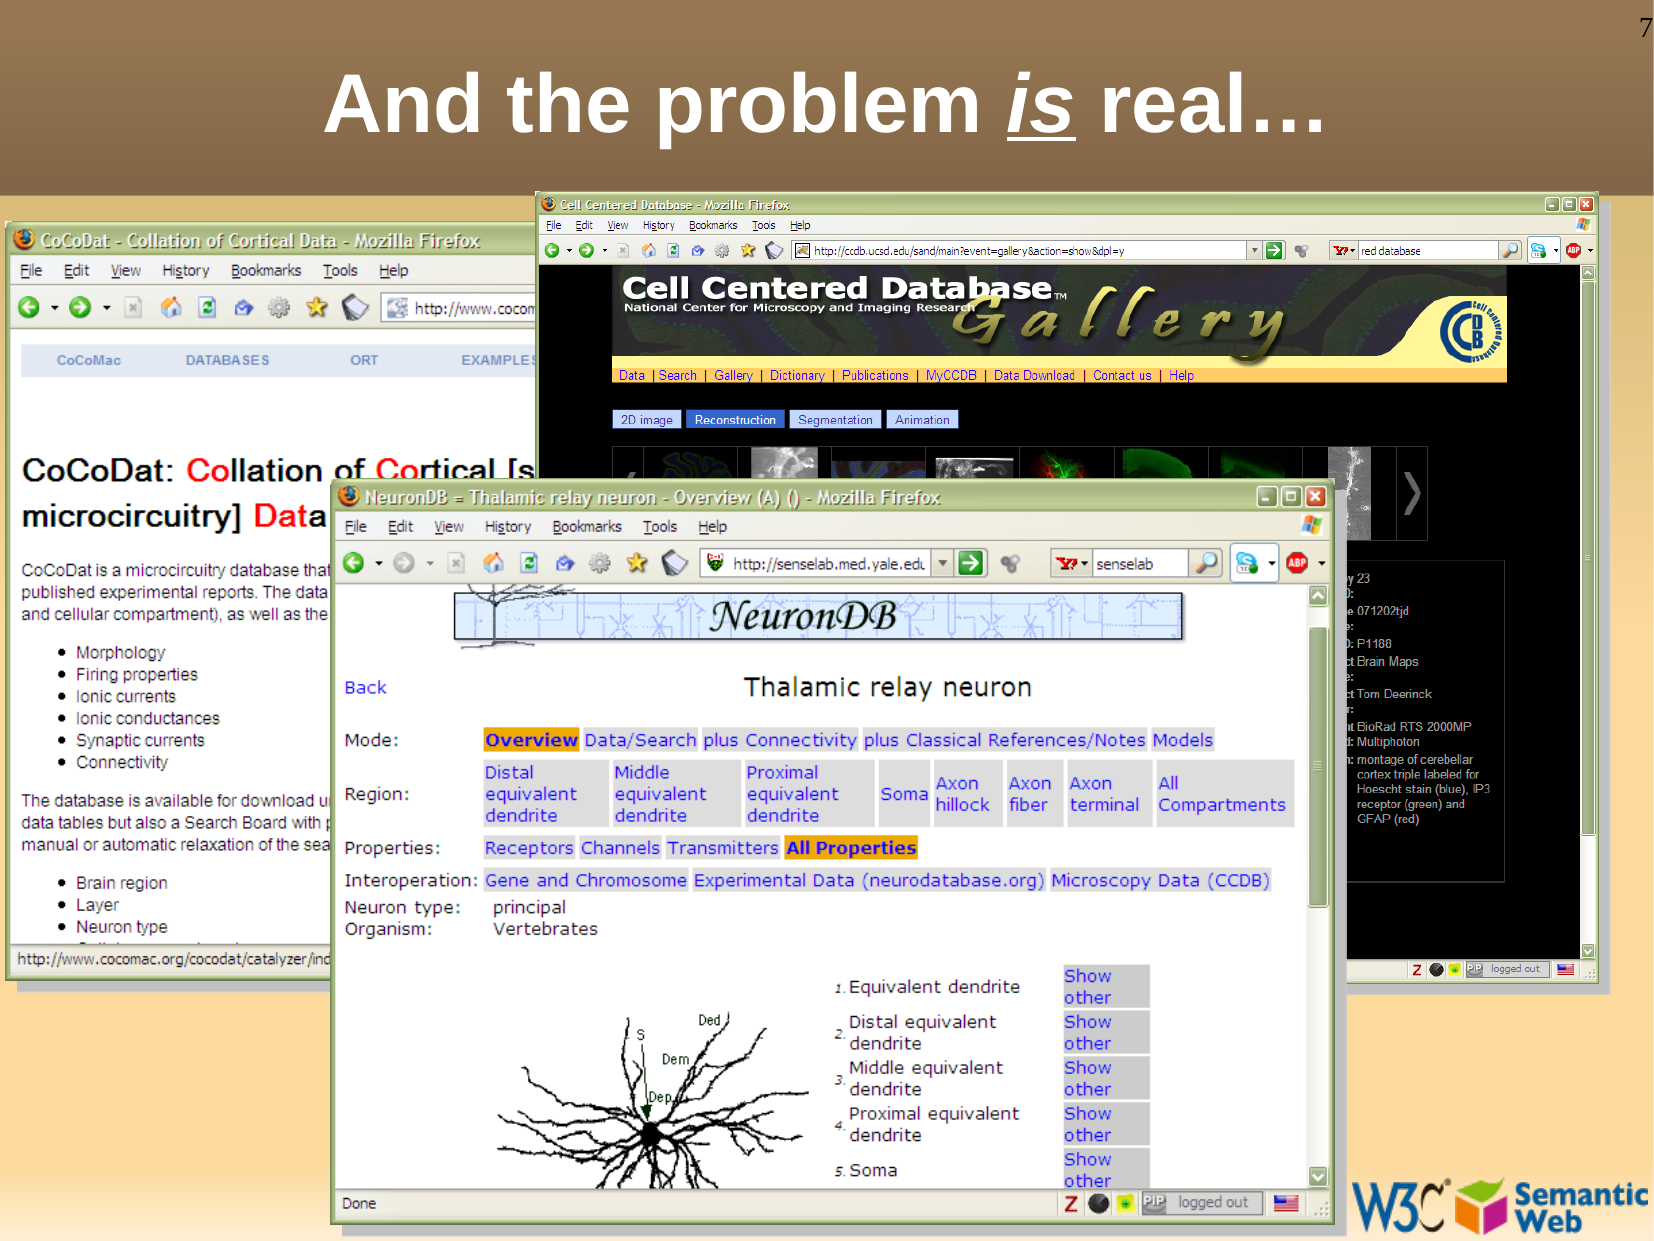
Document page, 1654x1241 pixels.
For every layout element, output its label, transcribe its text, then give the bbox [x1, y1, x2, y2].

picture [0, 191, 1654, 1241]
title And the problem is real… [0, 0, 1654, 208]
